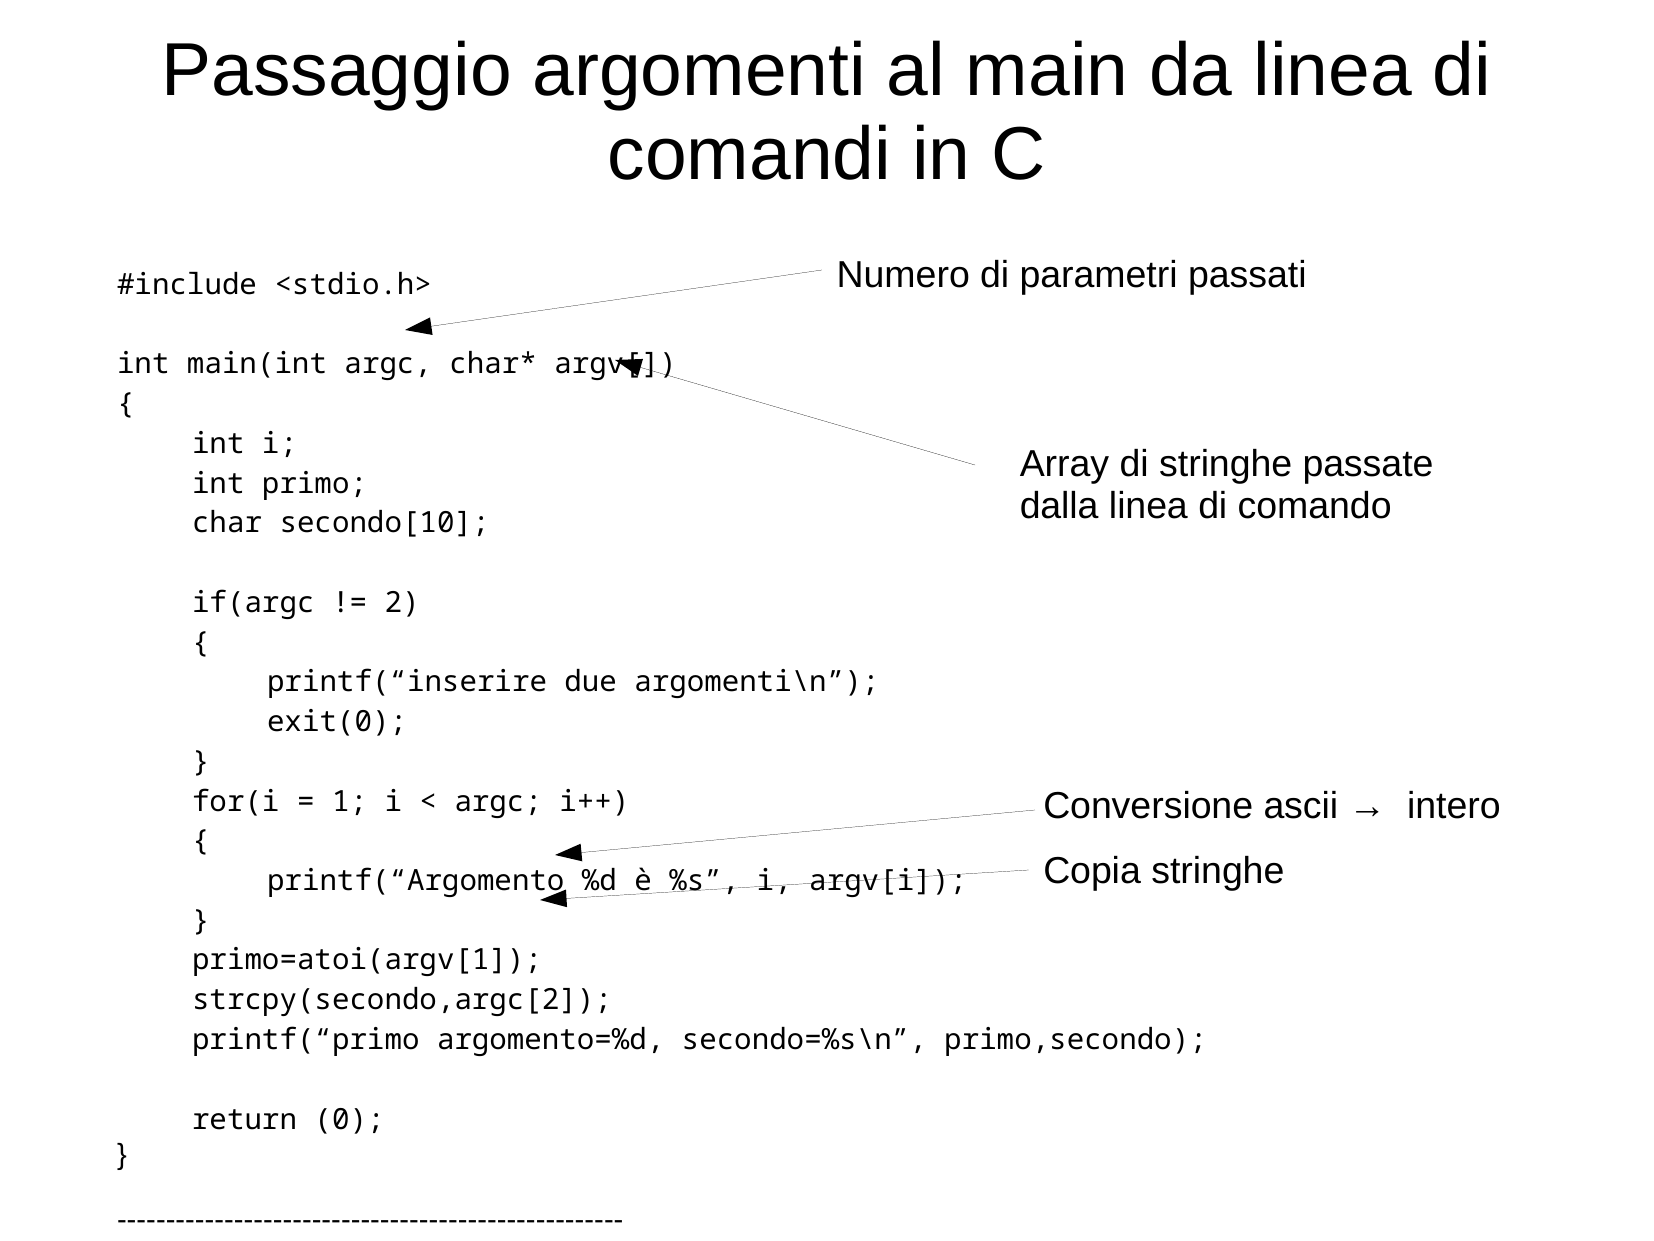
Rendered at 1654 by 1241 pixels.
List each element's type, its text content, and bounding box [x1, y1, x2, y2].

title Passaggio argomenti al main da linea di comandi in C [82, 8, 1571, 216]
text_box Array di stringhe passate dalla linea di comando [1005, 435, 1471, 534]
text_box Copia stringhe [1028, 842, 1599, 900]
text_box Conversione ascii → intero [1028, 777, 1599, 835]
text_box Numero di parametri passati [821, 246, 1366, 303]
text_box #include <stdio.h> int main(int argc, char* argv[]) { int i; int primo; char secondo[10]; if(argc != 2) { printf(“inserire due argomenti\n”); exit(0); } for(i = 1; i < argc; i++) { printf(“Argomento %d è %s”, i, argv[i]); } primo=atoi(argv[1]); strcpy(secondo,argc[2]); printf(“primo argomento=%d, secondo=%s\n”, primo,secondo); return (0); } ---------------------------------------------------- gcc argomenti.c ./a.out [102, 255, 1558, 1216]
